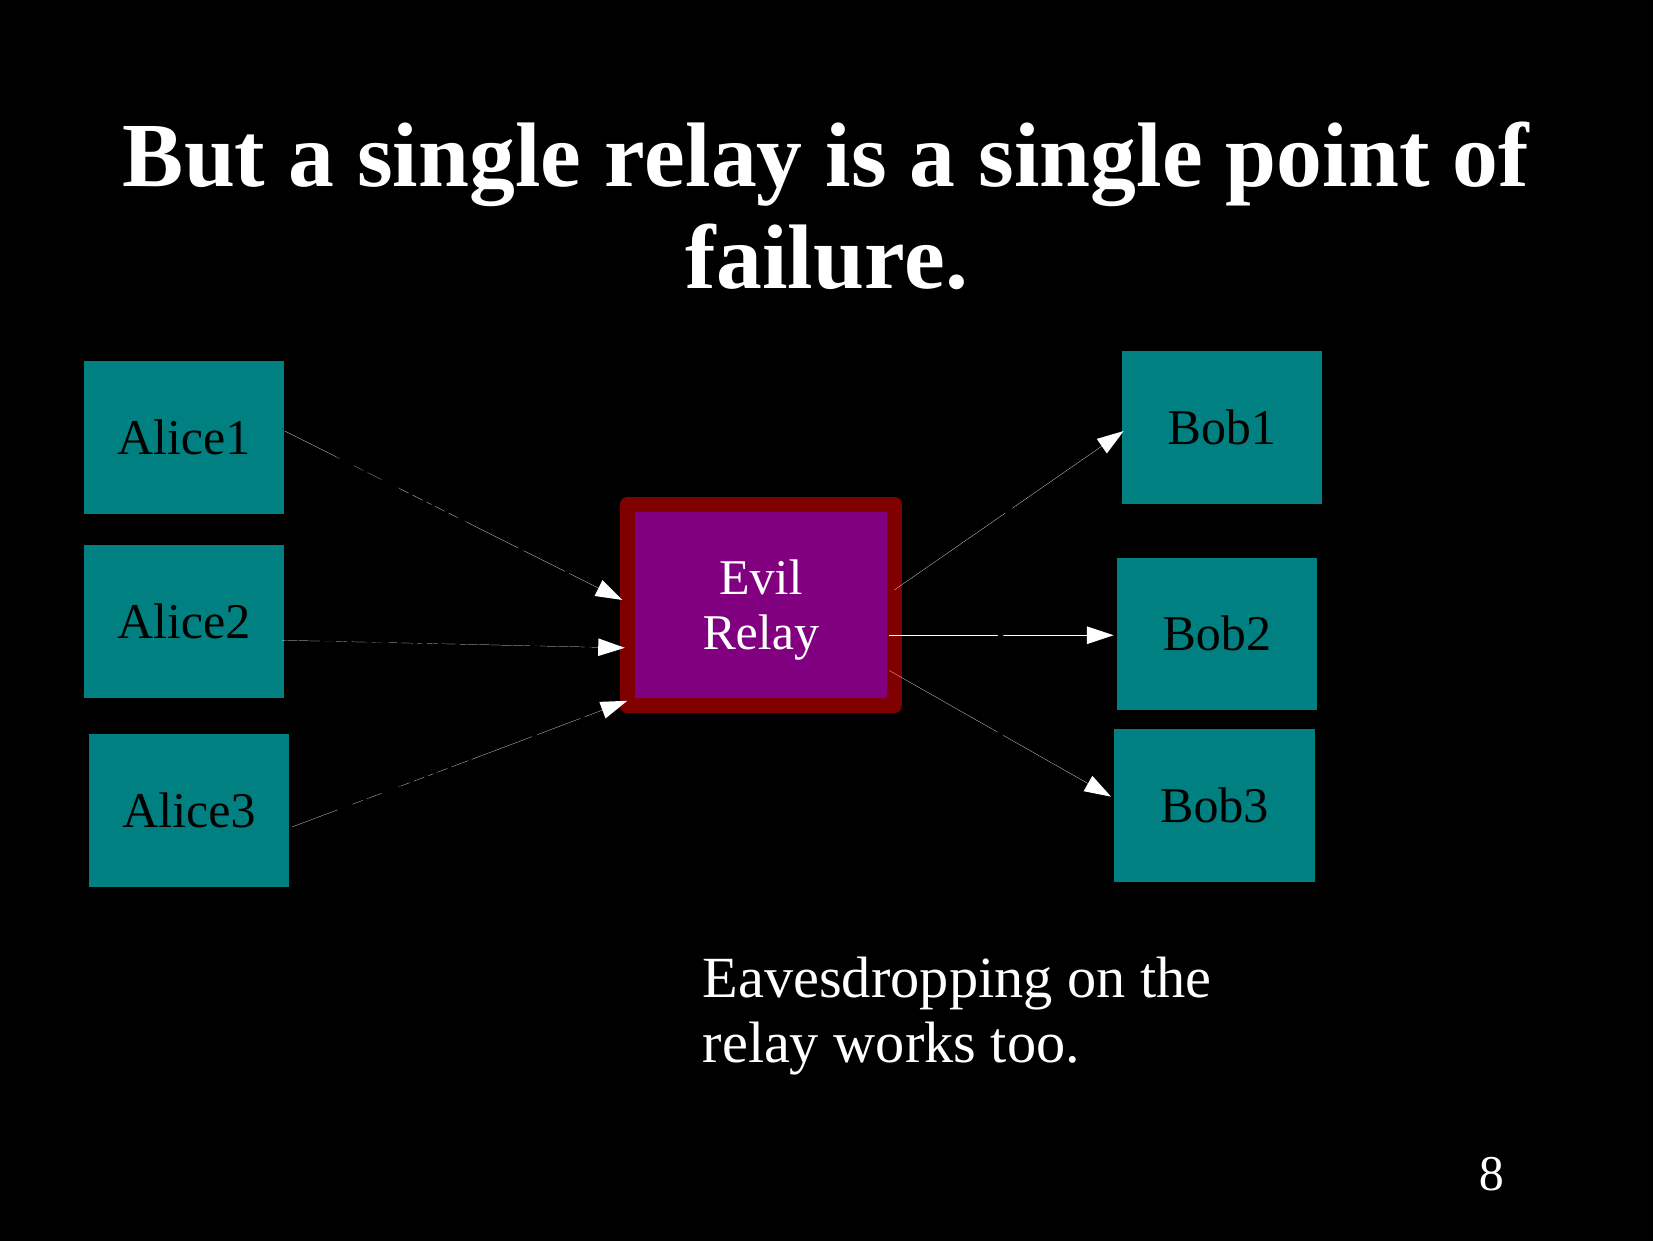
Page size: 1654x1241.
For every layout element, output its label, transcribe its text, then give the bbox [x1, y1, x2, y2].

text_box Evil Relay [627, 504, 895, 706]
text_box Bob1 [1121, 350, 1323, 505]
text_box Bob3 [1113, 728, 1316, 883]
text_box Alice2 [83, 544, 285, 699]
title But a single relay is a single point of failure. [121, 68, 1534, 345]
text_box Eavesdropping on the relay works too. [702, 945, 1283, 1087]
text_box Alice3 [88, 733, 290, 888]
text_box Bob2 [1116, 557, 1318, 711]
text_box Alice1 [83, 360, 285, 515]
